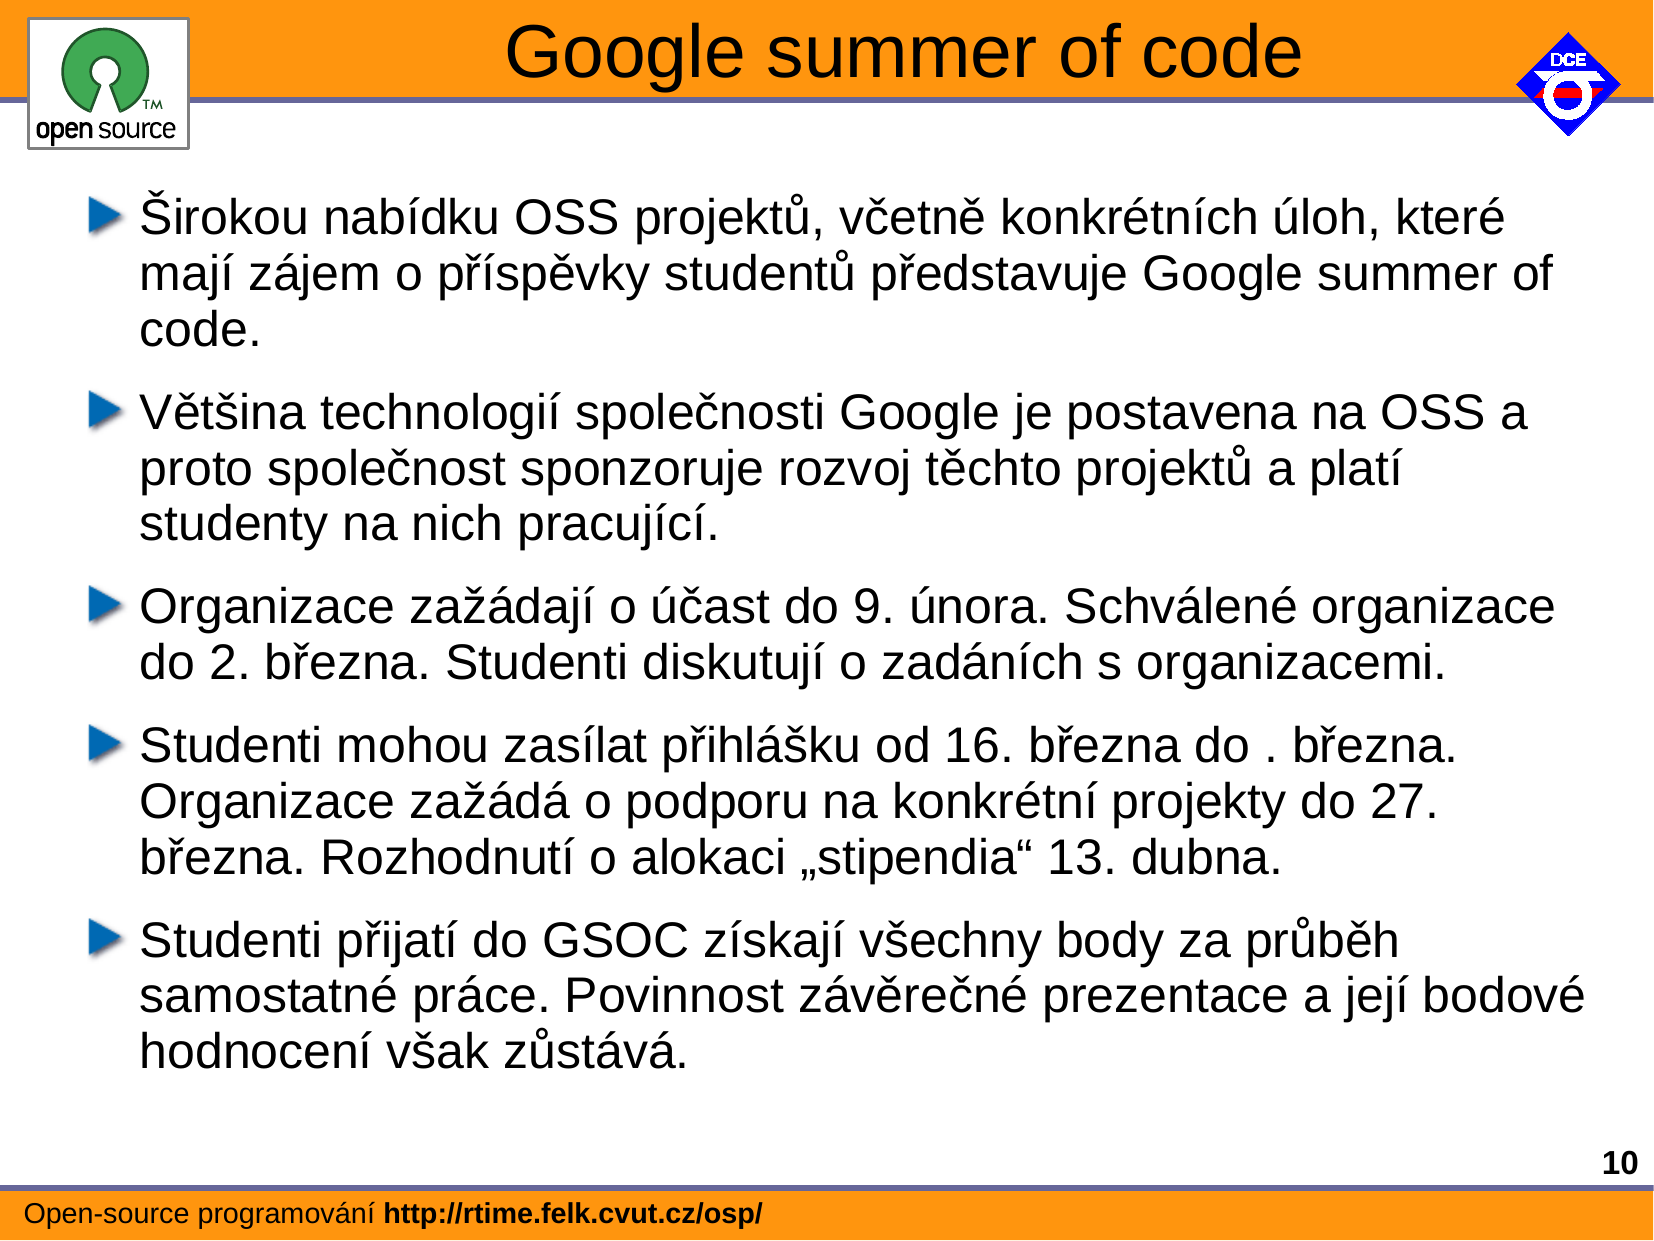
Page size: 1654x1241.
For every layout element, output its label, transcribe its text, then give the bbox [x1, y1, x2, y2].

title Google summer of code [178, 4, 1631, 98]
list Širokou nabídku OSS projektů, včetně konkrétních úloh, které mají zájem o příspěvky studentů představuje Google summer of code. Většina technologií společnosti Google je postavena na OSS a proto společnost sponzoruje rozvoj těchto projektů a platí studenty na nich pracující. Organizace zažádají o účast do 9. února. Schválené organizace do 2. března. Studenti diskutují o zadáních s organizacemi. Studenti mohou zasílat přihlášku od 16. března do . března. Organizace zažádá o podporu na konkrétní projekty do 27. března. Rozhodnutí o alokaci „stipendia“ 13. dubna. Studenti přijatí do GSOC získají všechny body za průběh samostatné práce. Povinnost závěrečné prezentace a její bodové hodnocení však zůstává. [68, 189, 1592, 1167]
